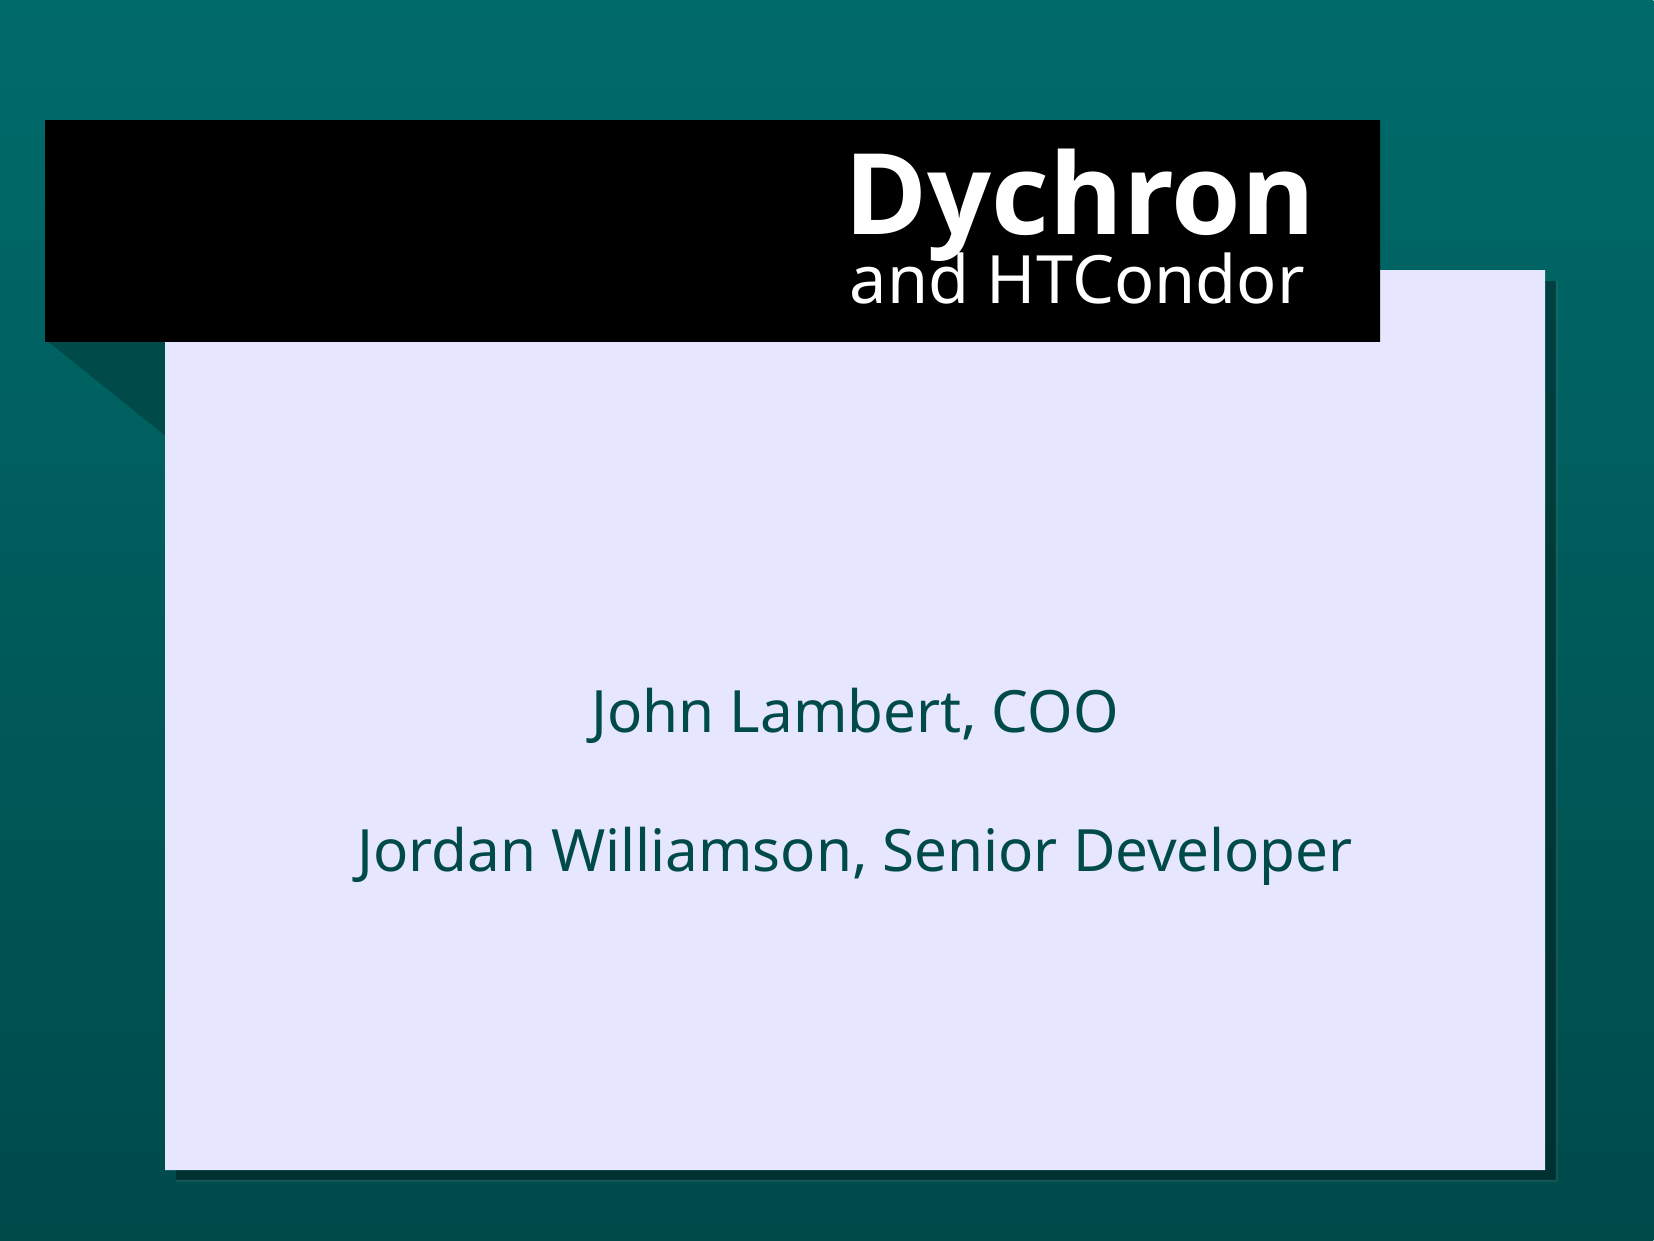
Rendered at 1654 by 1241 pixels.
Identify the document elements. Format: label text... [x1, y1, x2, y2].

text_box and HTCondor [285, 225, 1321, 342]
subtitle John Lambert, COO Jordan Williamson, Senior Developer [330, 404, 1381, 1095]
title Dychron [345, 105, 1316, 225]
text_box [44, 120, 1546, 1171]
